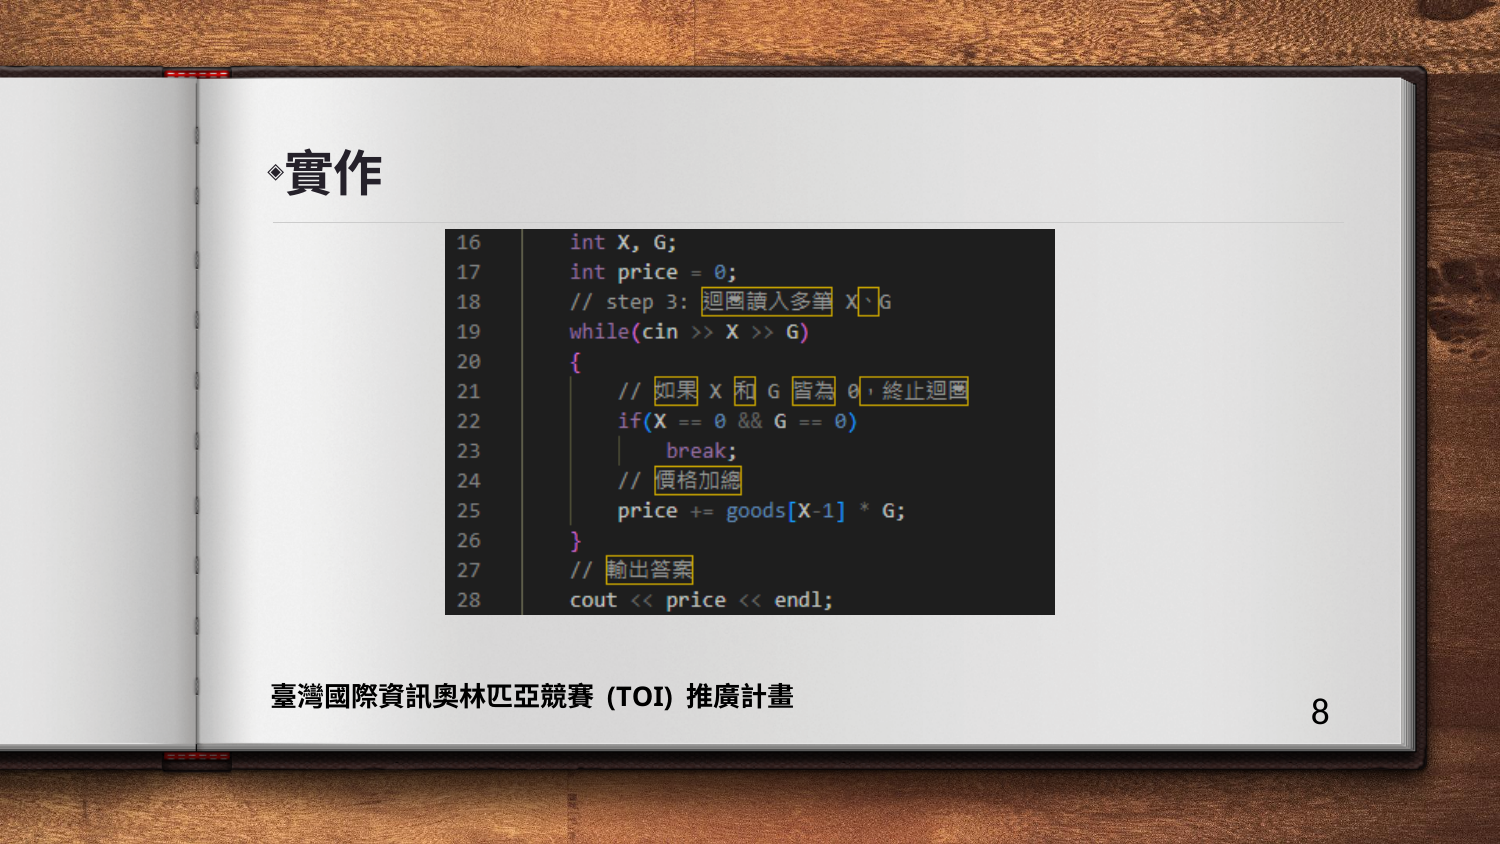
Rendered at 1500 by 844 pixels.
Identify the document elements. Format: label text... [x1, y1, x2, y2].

text_box 8 [1295, 672, 1386, 737]
list 實作 [252, 126, 1194, 216]
picture [445, 229, 1055, 615]
